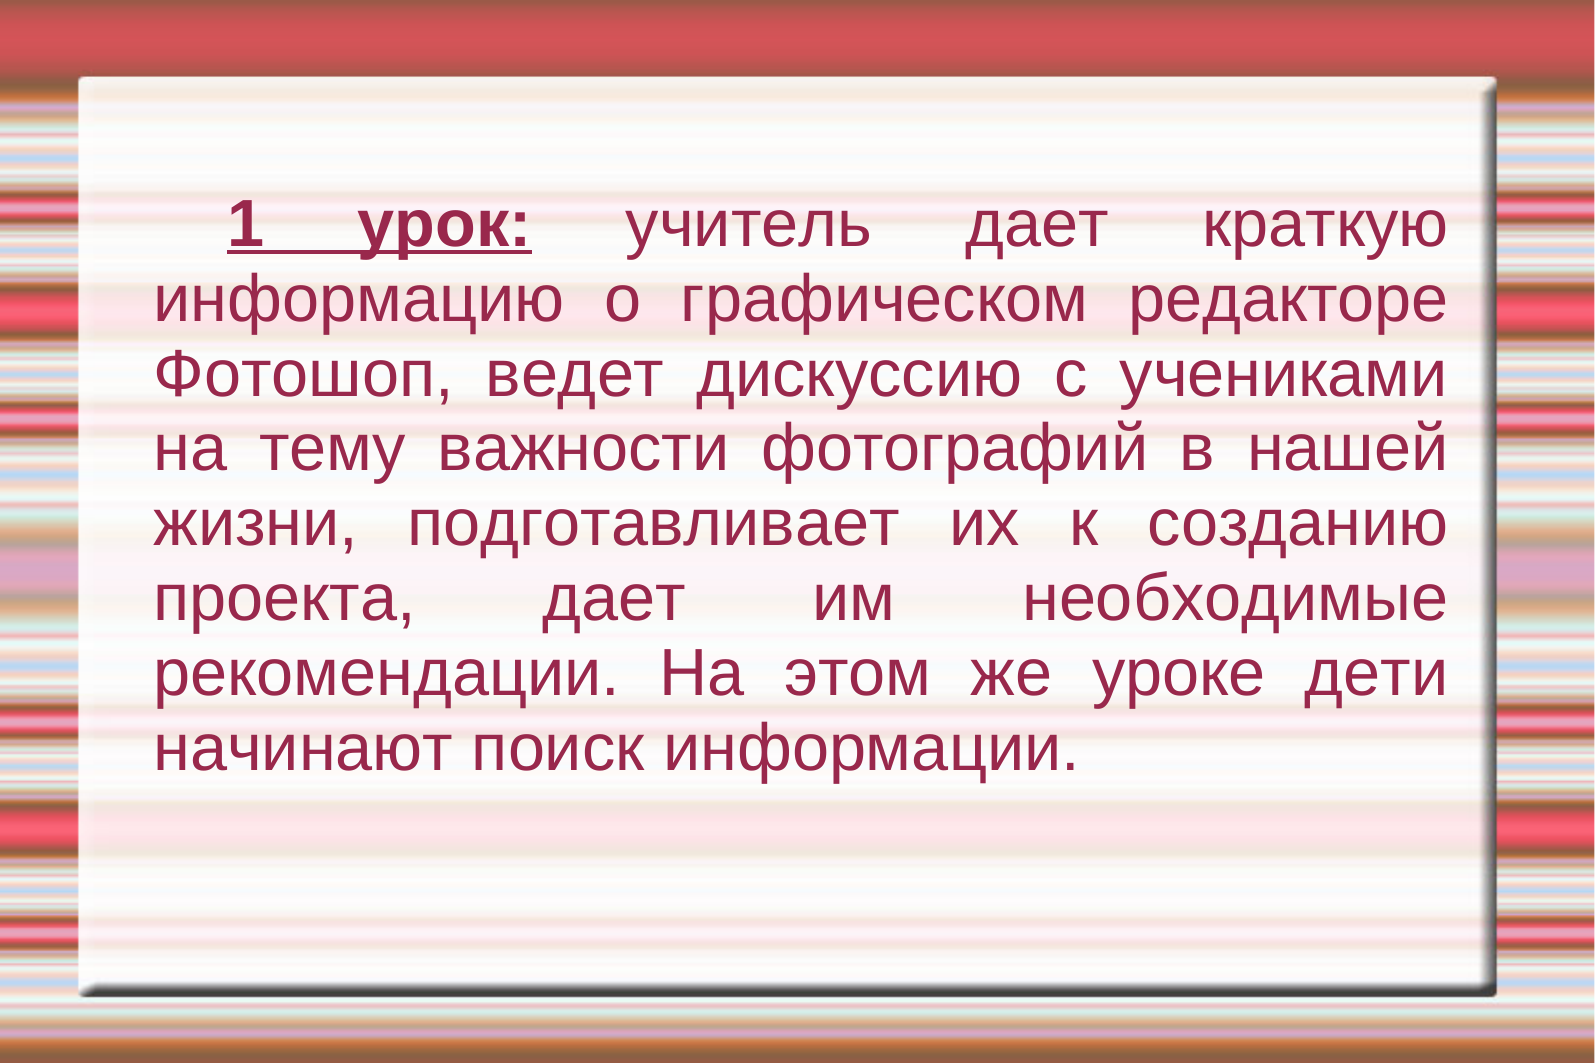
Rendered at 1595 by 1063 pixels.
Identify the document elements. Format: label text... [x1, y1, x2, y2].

picture [0, 0, 1595, 1063]
subtitle 1 урок: учитель дает краткую информацию о графическом редакторе Фотошоп, ведет дискуссию с учениками на тему важности фотографий в нашей жизни, подготавливает их к созданию проекта, дает им необходимые рекомендации. На этом же уроке дети начинают поиск информации. [118, 88, 1450, 882]
